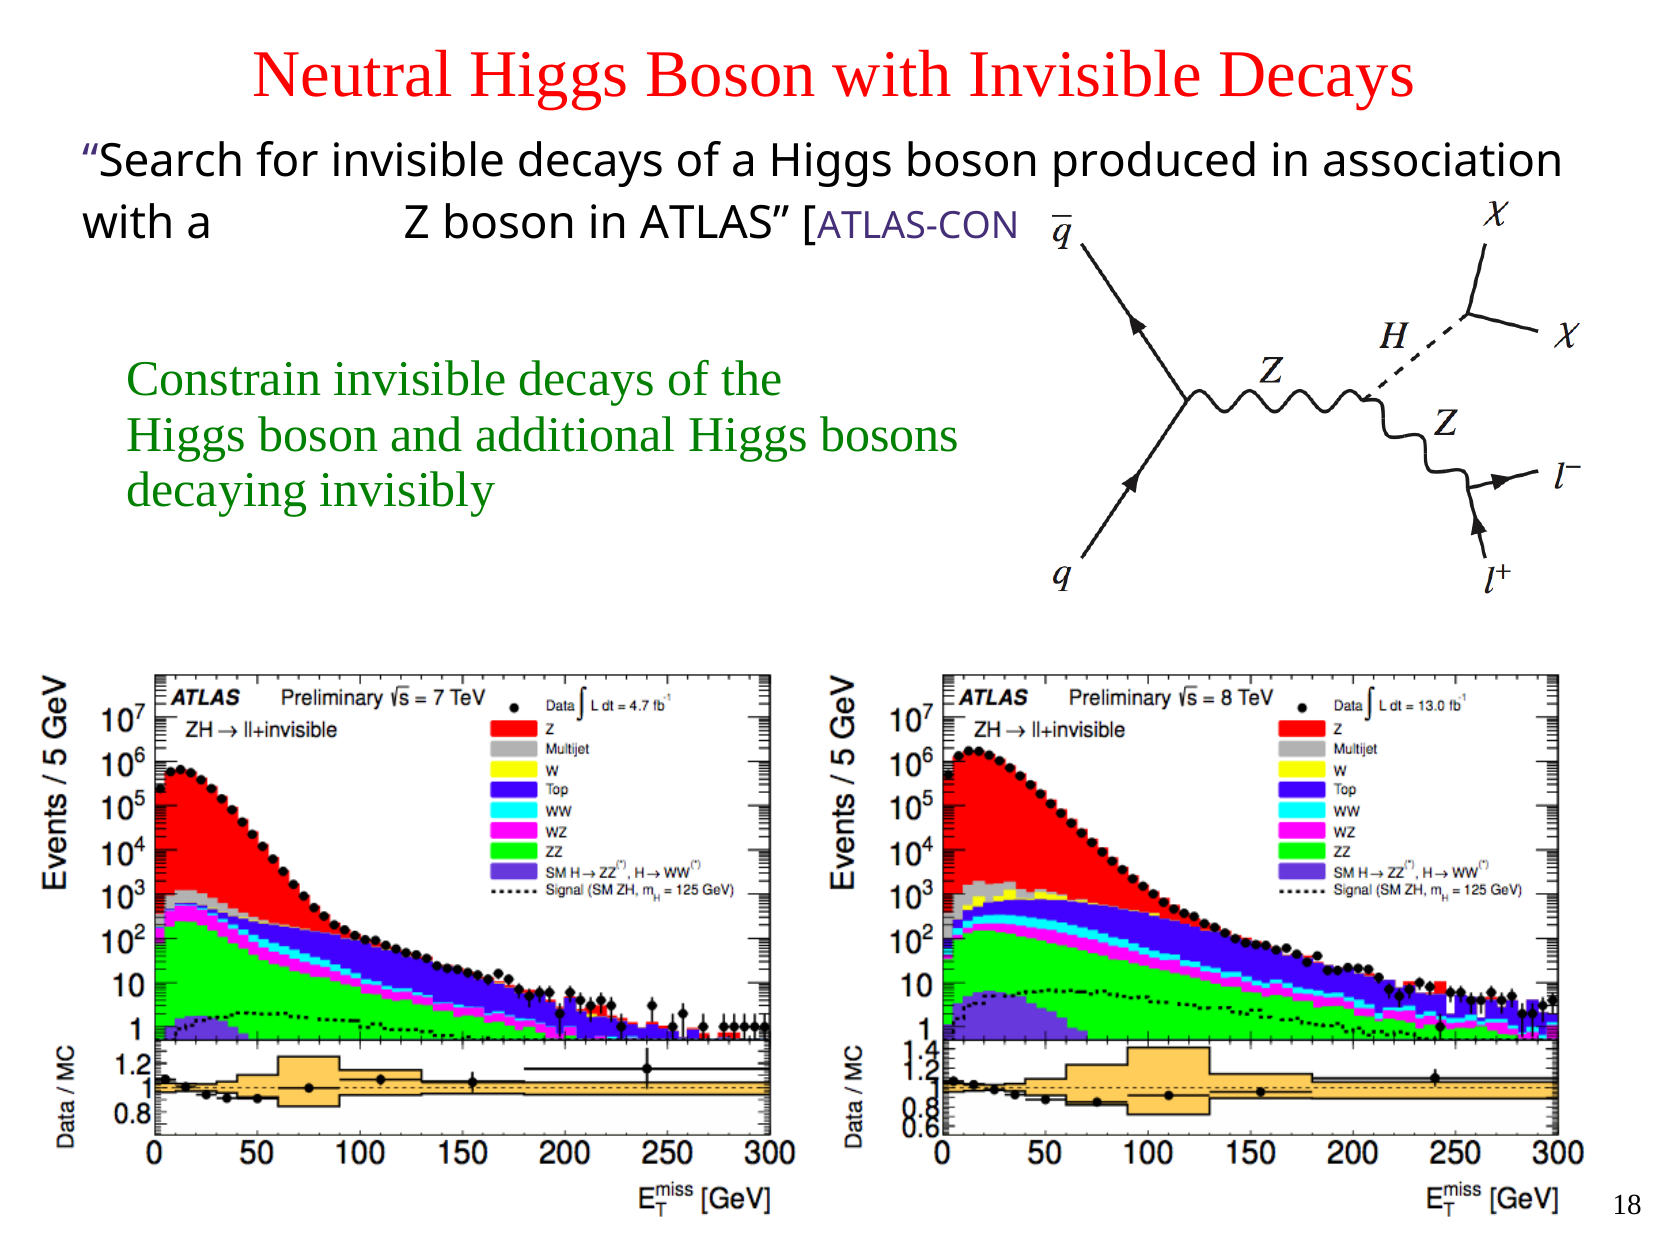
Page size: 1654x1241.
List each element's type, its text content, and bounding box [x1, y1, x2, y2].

text_box Constrain invisible decays of the Higgs boson and additional Higgs bosons decaying invisibly [126, 351, 960, 518]
list “Search for invisible decays of a Higgs boson produced in association with a Z boson in ATLAS” [ATLAS-CONF-2013-011] [11, 127, 1647, 909]
picture [1021, 190, 1601, 602]
picture [1, 641, 1615, 1235]
title Neutral Higgs Boson with Invisible Decays [128, 5, 1541, 127]
